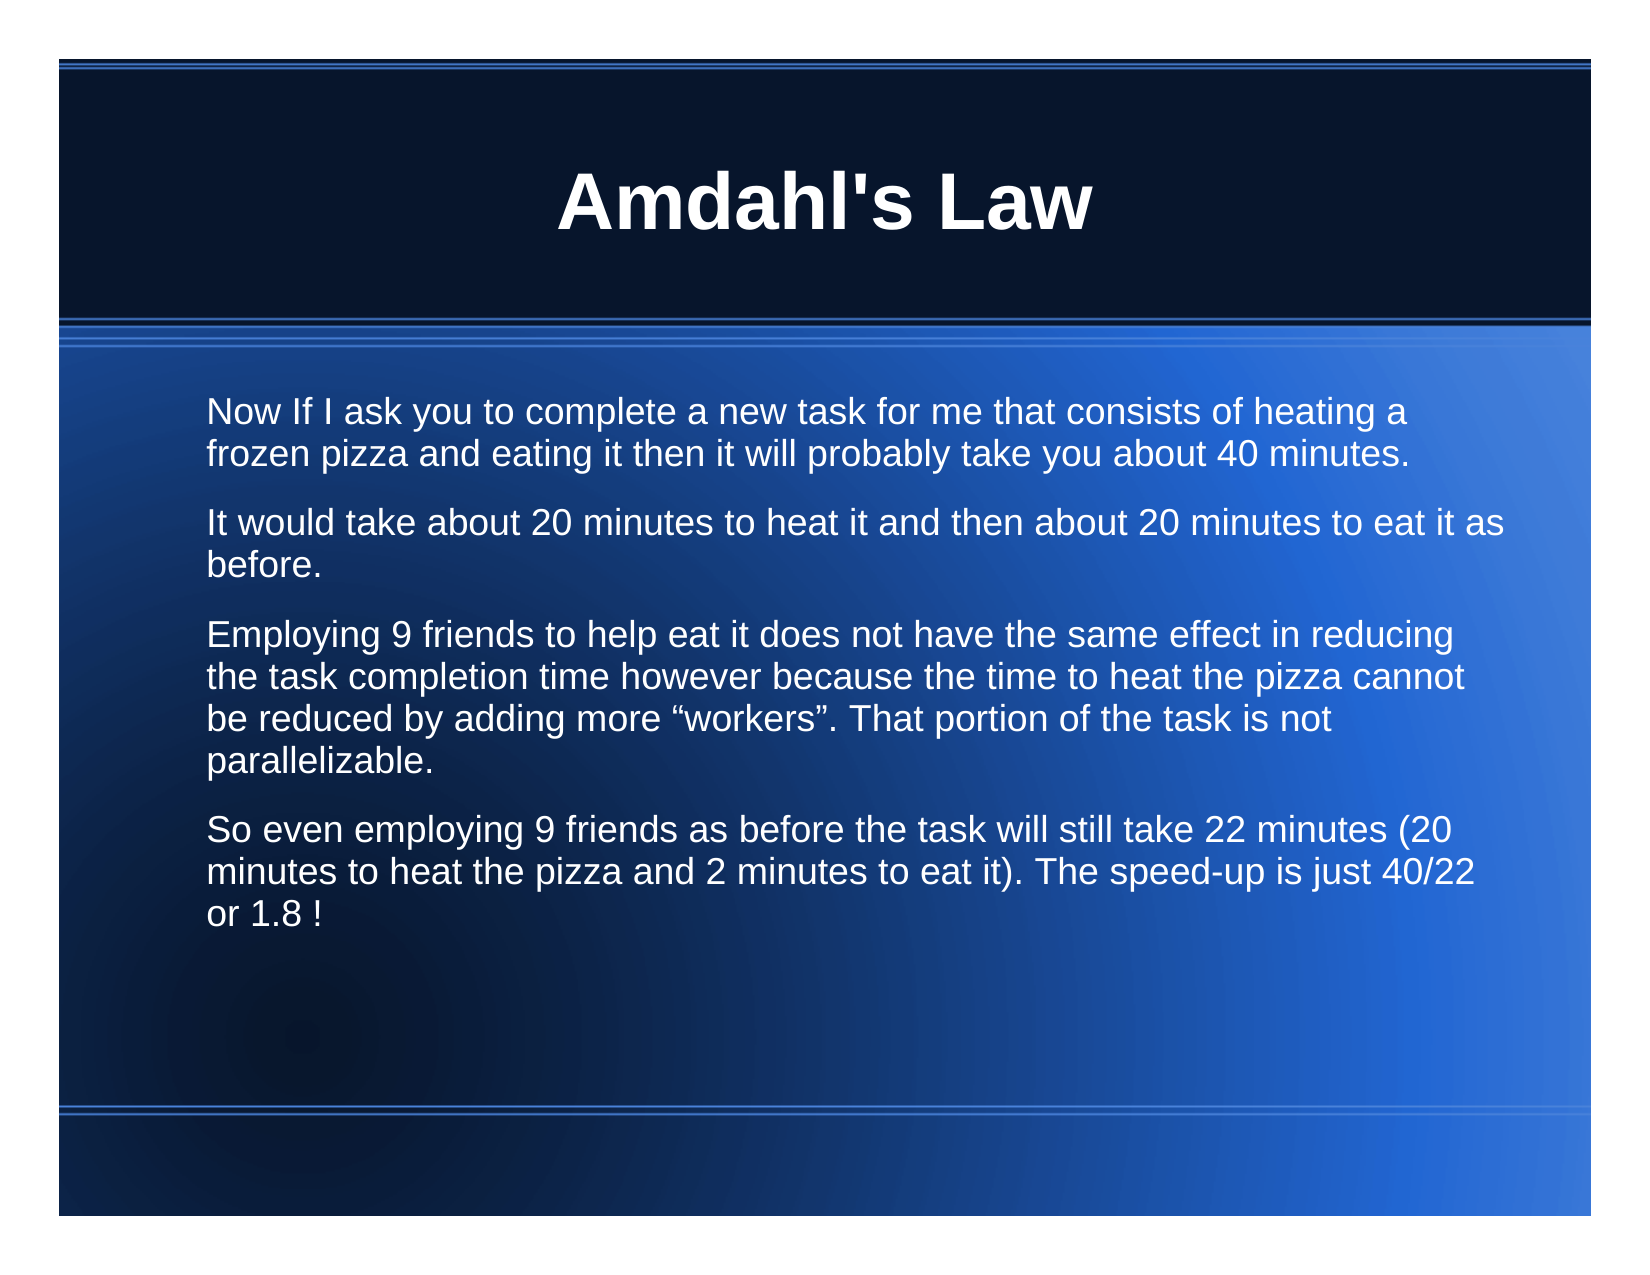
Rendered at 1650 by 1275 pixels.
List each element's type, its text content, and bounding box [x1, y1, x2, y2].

list Now If I ask you to complete a new task for me that consists of heating a frozen pizza and eating it then it will probably take you about 40 minutes. It would take about 20 minutes to heat it and then about 20 minutes to eat it as before. Employing 9 friends to help eat it does not have the same effect in reducing the task completion time however because the time to heat the pizza cannot be reduced by adding more “workers”. That portion of the task is not parallelizable. So even employing 9 friends as before the task will still take 22 minutes (20 minutes to heat the pizza and 2 minutes to eat it). The speed-up is just 40/22 or 1.8 ! [135, 390, 1515, 960]
title Amdahl's Law [135, 105, 1515, 299]
picture [59, 59, 1591, 1216]
